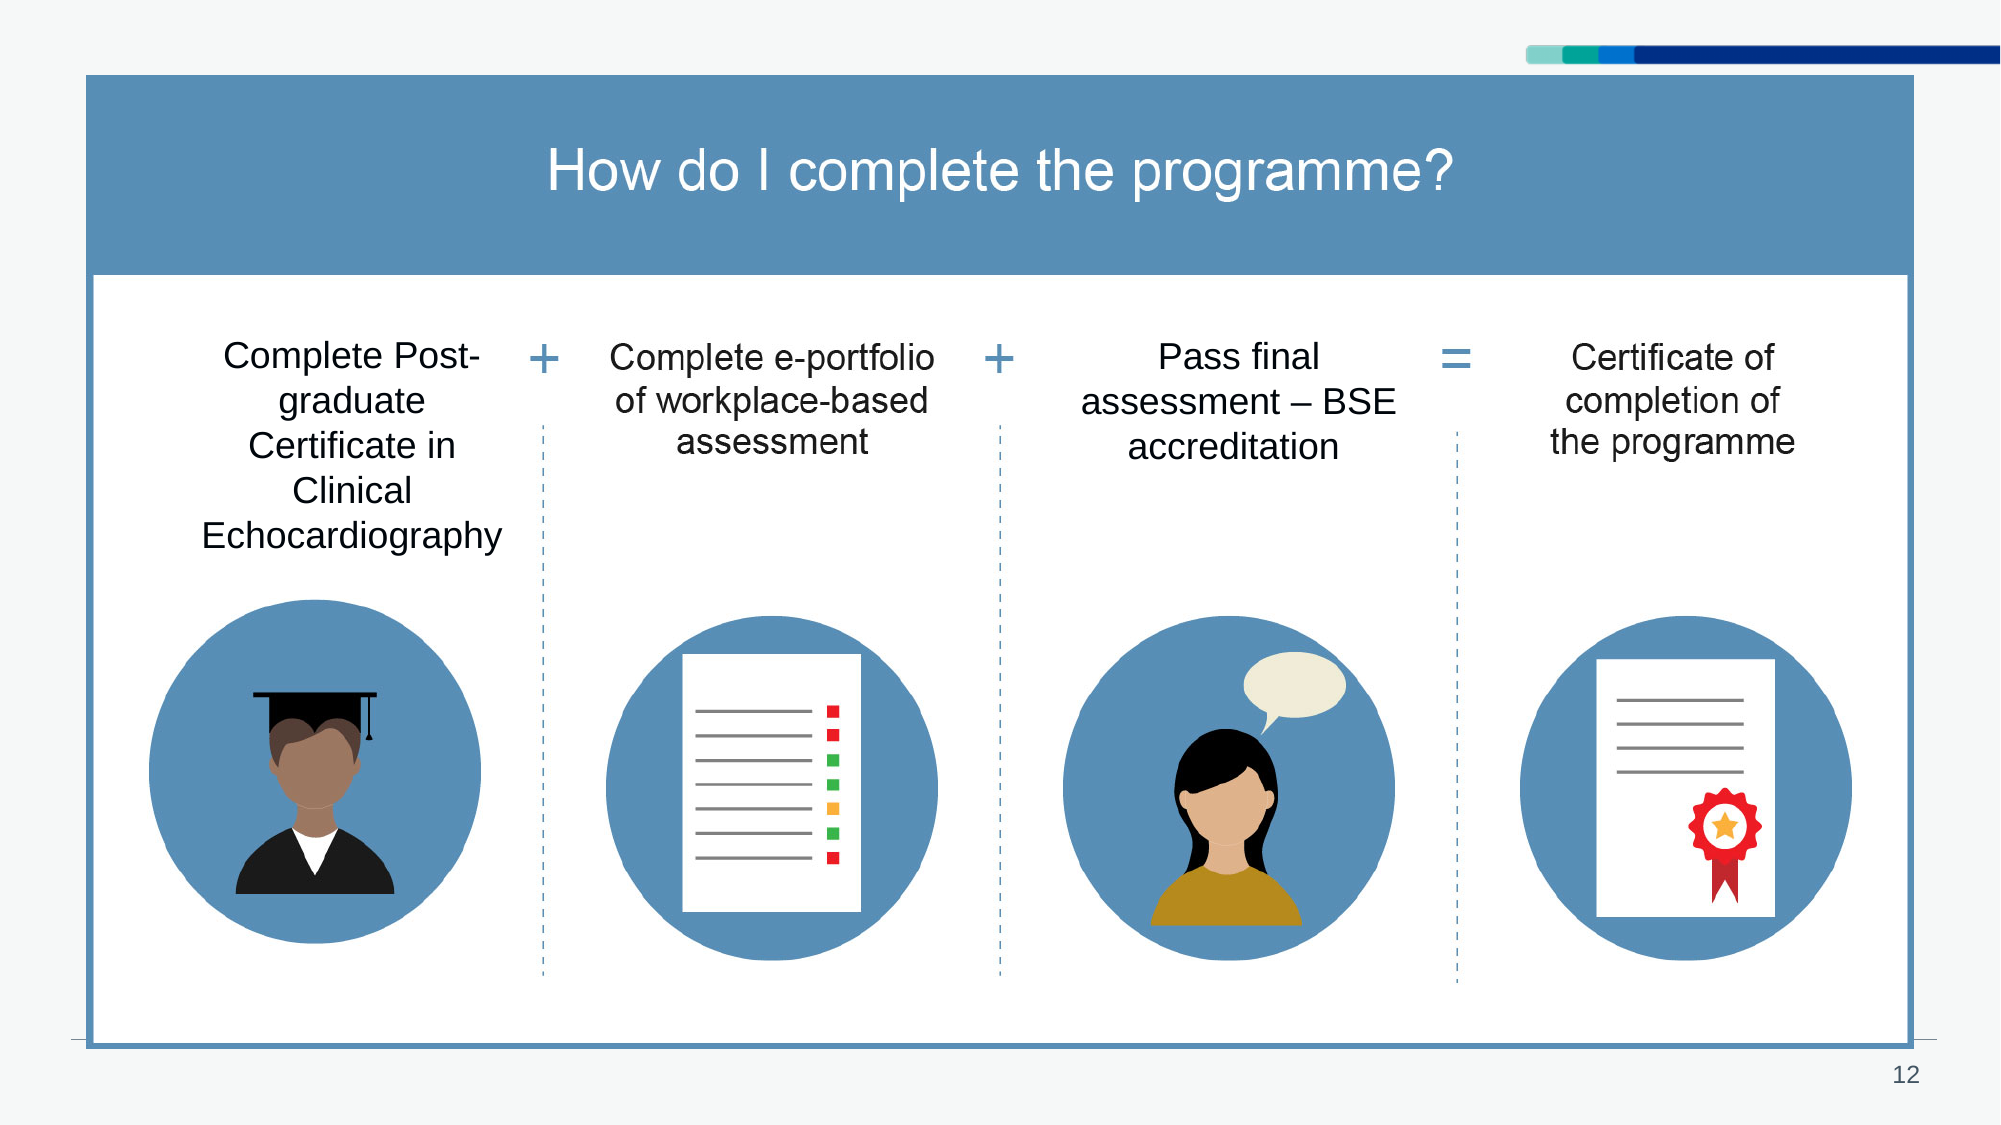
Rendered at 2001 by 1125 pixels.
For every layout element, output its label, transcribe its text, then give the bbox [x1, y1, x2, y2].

text_box Pass final assessment – BSE accreditation [1064, 325, 1414, 477]
picture [86, 76, 1914, 1049]
text_box Complete Post-graduate Certificate in Clinical Echocardiography [177, 323, 527, 566]
